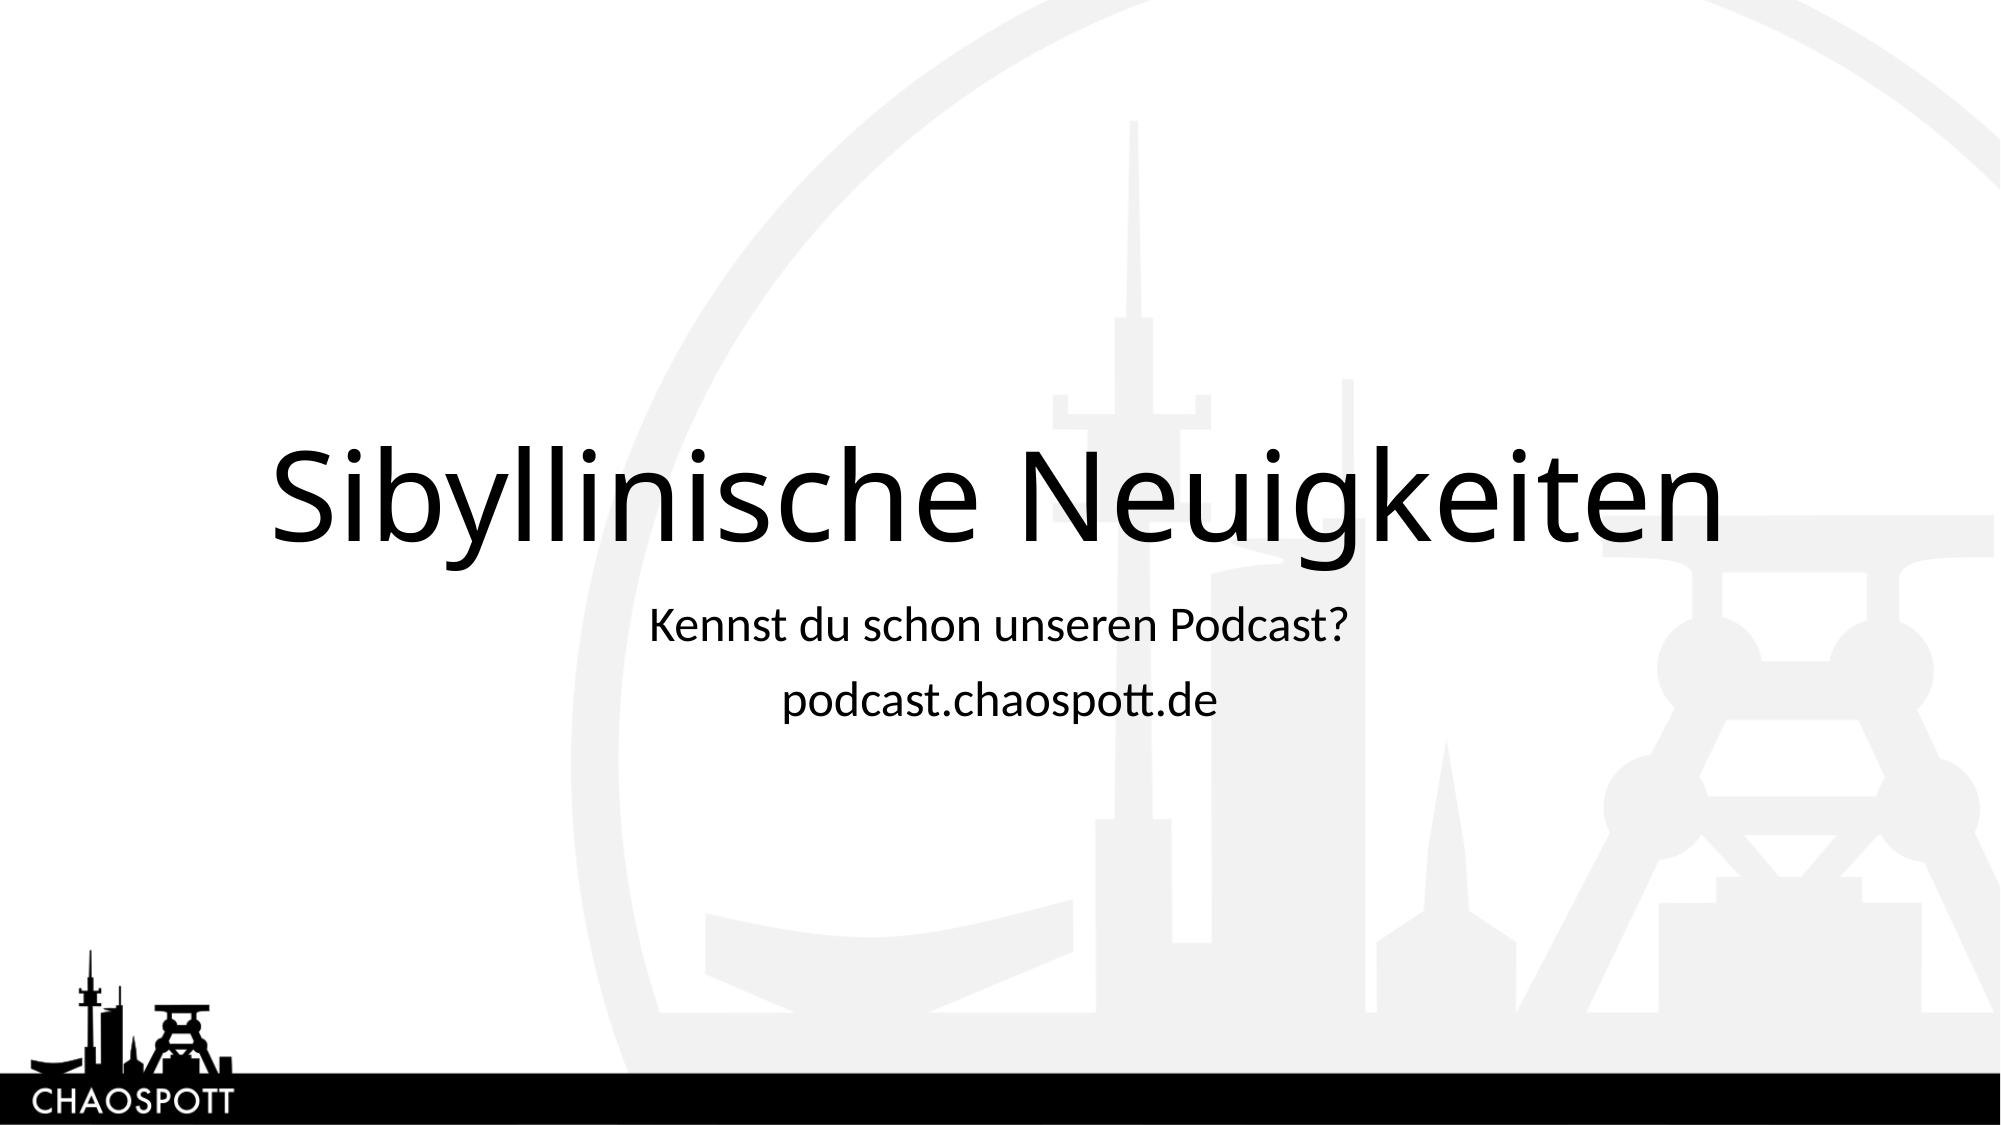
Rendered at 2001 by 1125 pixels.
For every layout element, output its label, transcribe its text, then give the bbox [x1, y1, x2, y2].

subtitle Kennst du schon unseren Podcast? podcast.chaospott.de [249, 590, 1750, 863]
title Sibyllinische Neuigkeiten [249, 184, 1750, 576]
picture [0, 0, 2001, 1125]
